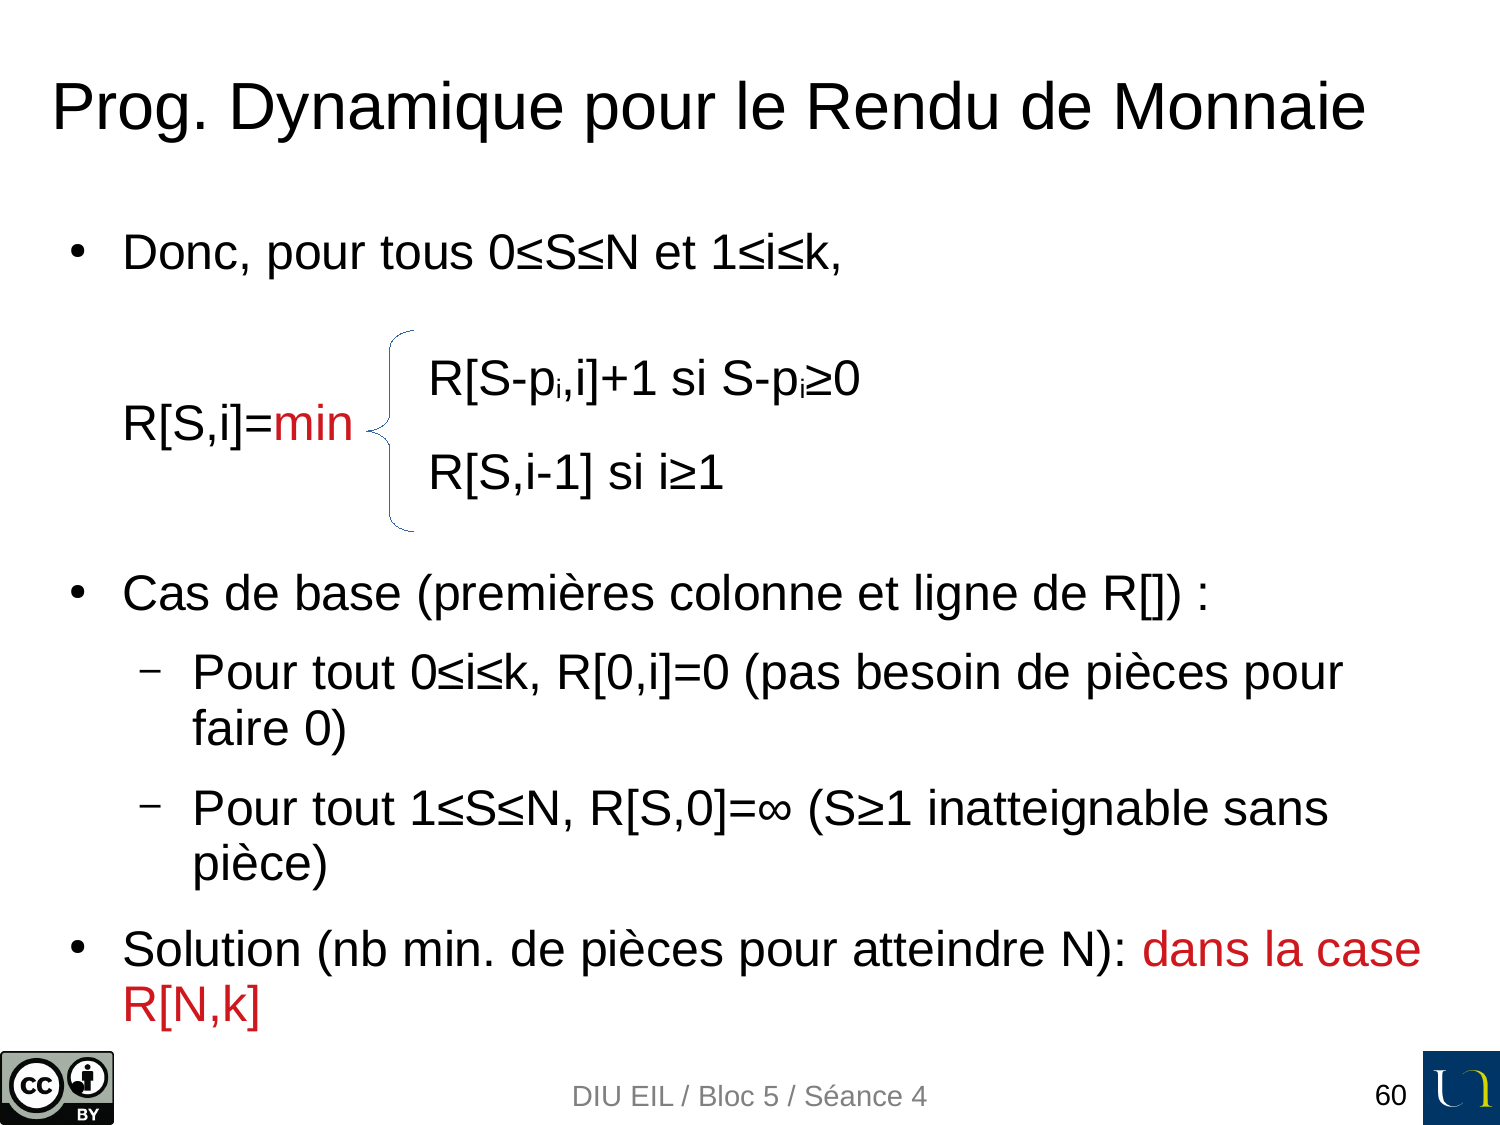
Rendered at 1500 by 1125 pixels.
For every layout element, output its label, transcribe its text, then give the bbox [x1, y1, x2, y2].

text_box R[S,i-1] si i≥1 [413, 437, 798, 508]
picture [1417, 1051, 1500, 1125]
text_box R[S-pi,i]+1 si S-pi≥0 [413, 342, 942, 428]
title Prog. Dynamique pour le Rendu de Monnaie [51, 44, 1449, 170]
list Donc, pour tous 0≤S≤N et 1≤i≤k, R[S,i]=min Cas de base (premières colonne et ligne de R[]) : Pour tout 0≤i≤k, R[0,i]=0 (pas besoin de pièces pour faire 0) Pour tout 1≤S≤N, R[S,0]=∞ (S≥1 inatteignable sans pièce) Solution (nb min. de pièces pour atteindre N): dans la case R[N,k] [51, 224, 1449, 1052]
picture [0, 1051, 114, 1125]
